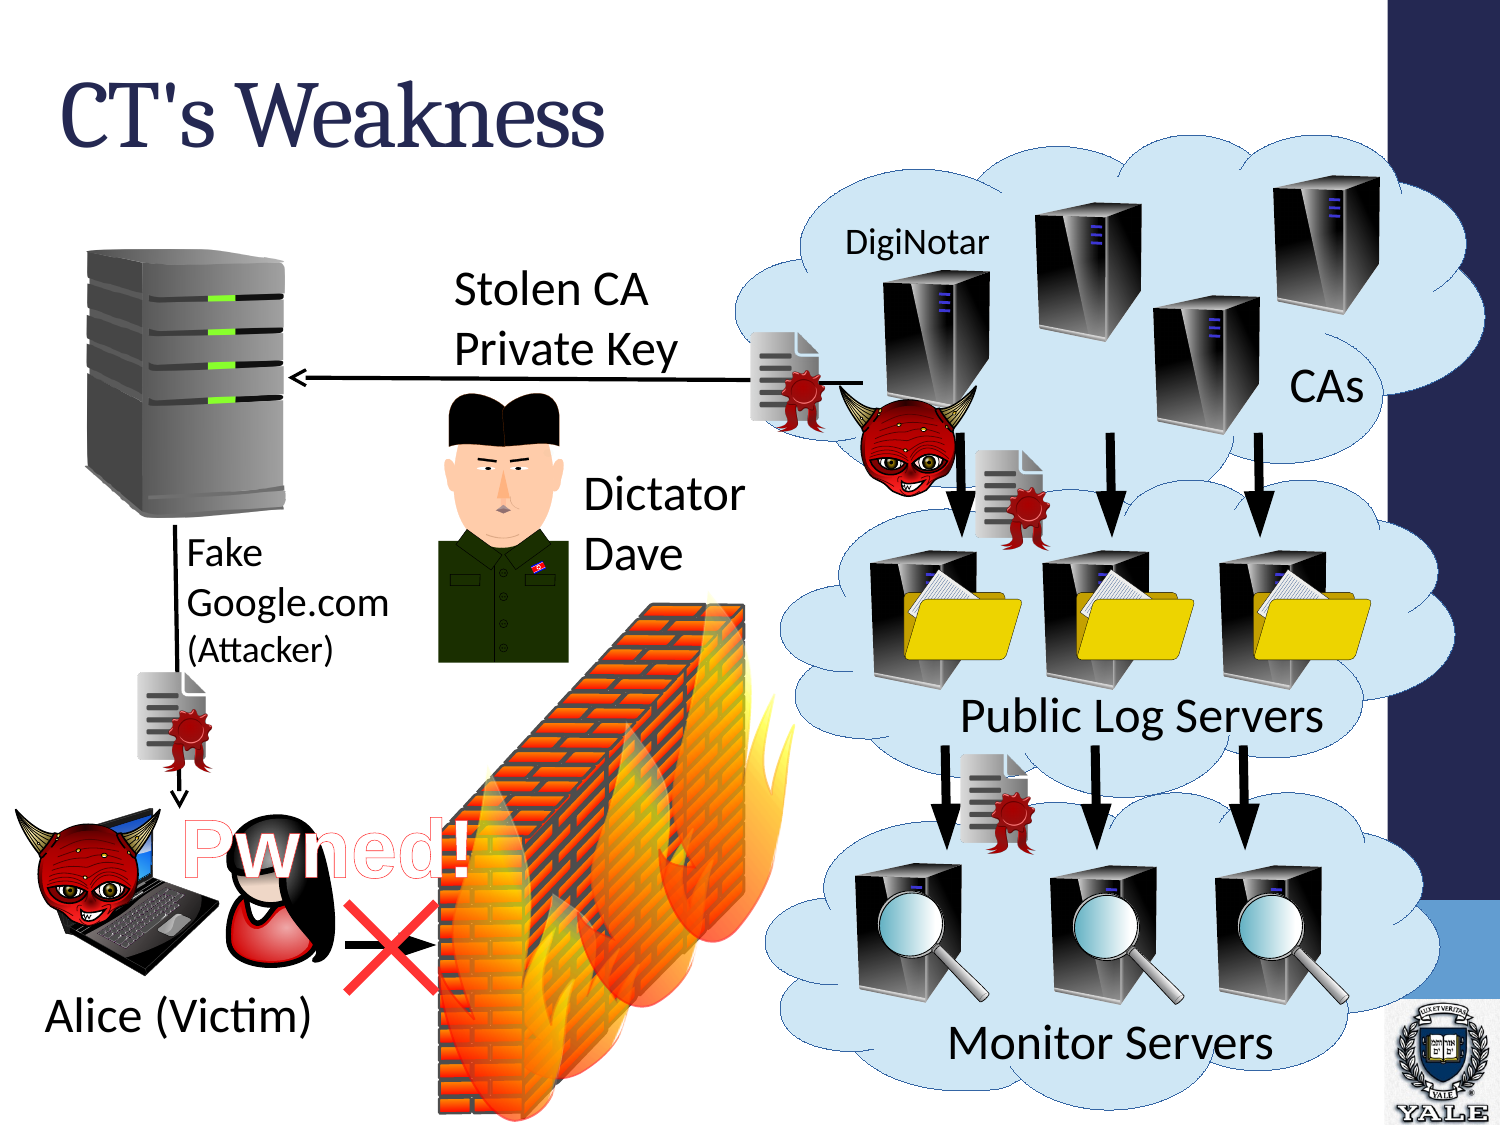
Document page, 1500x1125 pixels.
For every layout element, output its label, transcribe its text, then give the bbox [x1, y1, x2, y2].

picture [750, 332, 826, 433]
picture [1153, 295, 1261, 436]
picture [13, 804, 364, 984]
text_box [786, 385, 837, 443]
picture [84, 249, 286, 518]
picture [960, 754, 1036, 856]
text_box Monitor Servers [932, 1001, 1289, 1077]
text_box [766, 421, 775, 428]
picture [1219, 550, 1372, 691]
text_box Alice (Victim) [29, 975, 328, 1051]
picture [436, 393, 796, 1122]
text_box Dictator Dave [568, 452, 762, 588]
picture [1050, 865, 1186, 1006]
text_box Pwned! [165, 795, 511, 903]
text_box Public Log Servers [944, 675, 1340, 751]
picture [855, 863, 991, 1003]
text_box [950, 751, 1091, 794]
text_box CAs [1275, 344, 1380, 420]
picture [1215, 865, 1351, 1006]
picture [837, 270, 1195, 691]
title CT's Weakness [45, 15, 1295, 203]
picture [355, 903, 364, 912]
text_box Stolen CA Private Key [439, 247, 694, 383]
text_box [735, 135, 1486, 739]
picture [1273, 175, 1381, 315]
text_box Fake Google.com (Attacker) [171, 517, 405, 678]
picture [1035, 202, 1142, 343]
picture [137, 672, 213, 773]
text_box [765, 751, 1441, 1111]
text_box DigiNotar [830, 210, 1005, 270]
text_box [1248, 751, 1317, 758]
picture [870, 550, 1022, 691]
picture [1384, 999, 1500, 1125]
text_box [780, 508, 1042, 775]
